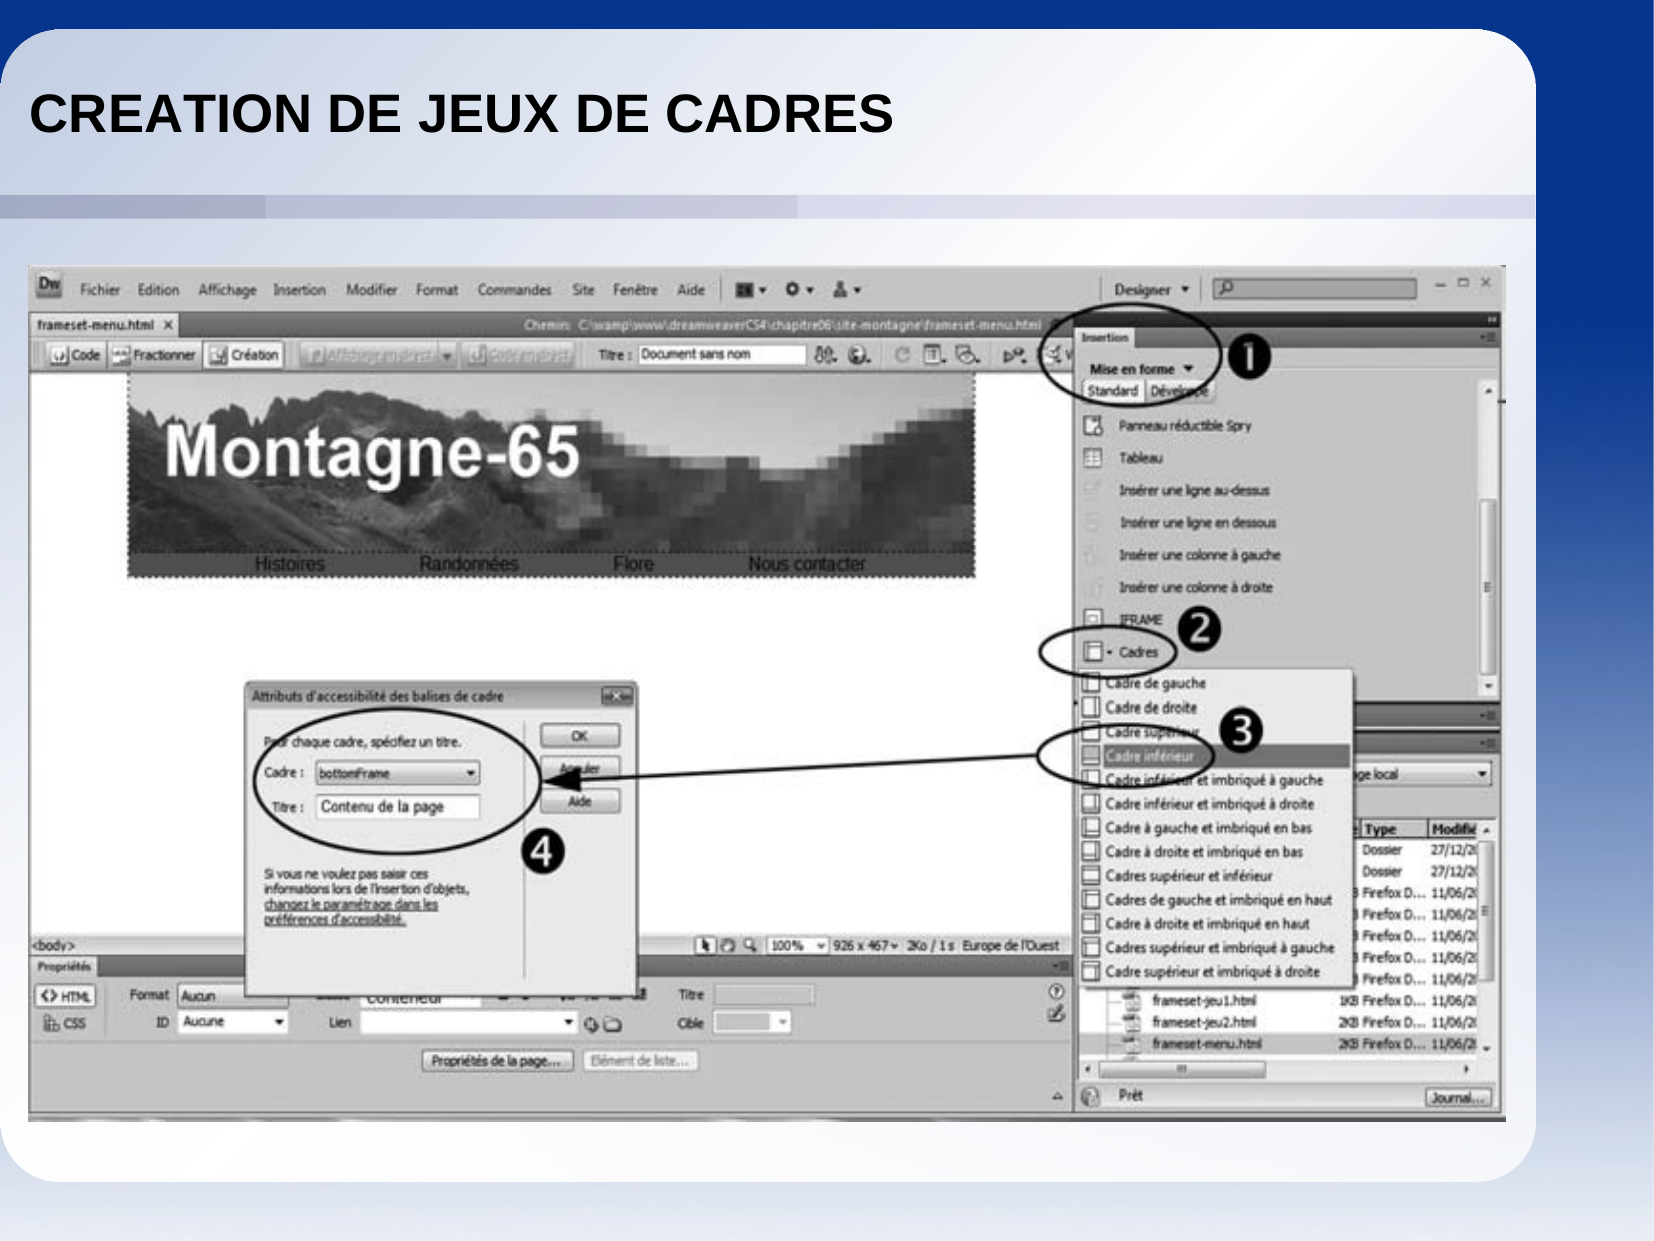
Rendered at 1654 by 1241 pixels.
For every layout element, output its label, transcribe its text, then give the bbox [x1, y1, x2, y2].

title CREATION DE JEUX DE CADRES [29, 49, 1506, 178]
picture [0, 0, 1654, 1241]
picture [28, 265, 1506, 1123]
